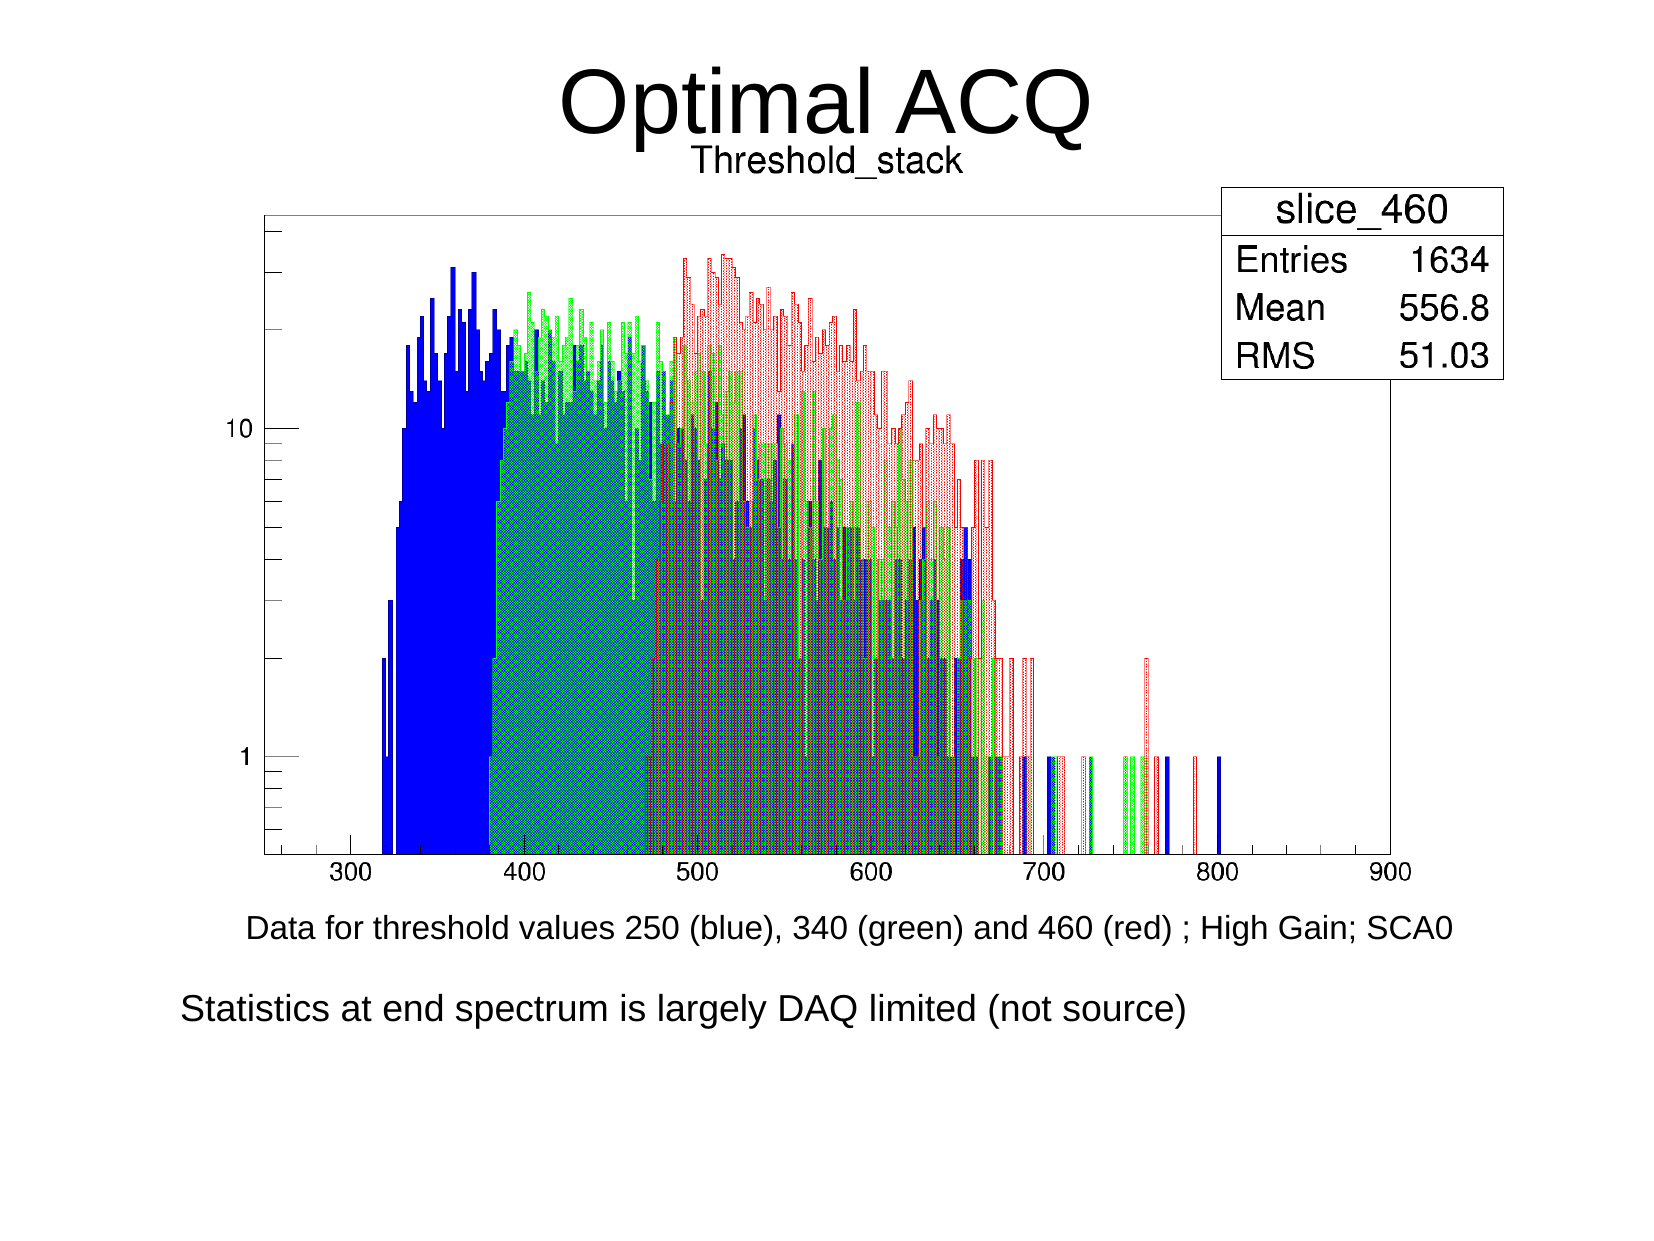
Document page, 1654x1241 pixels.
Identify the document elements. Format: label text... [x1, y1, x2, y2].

picture [123, 154, 1531, 909]
title Optimal ACQ [82, 49, 1571, 154]
list Data for threshold values 250 (blue), 340 (green) and 460 (red) ; High Gain; SCA0 [70, 909, 1560, 981]
text_box Statistics at end spectrum is largely DAQ limited (not source) [165, 980, 1619, 1038]
